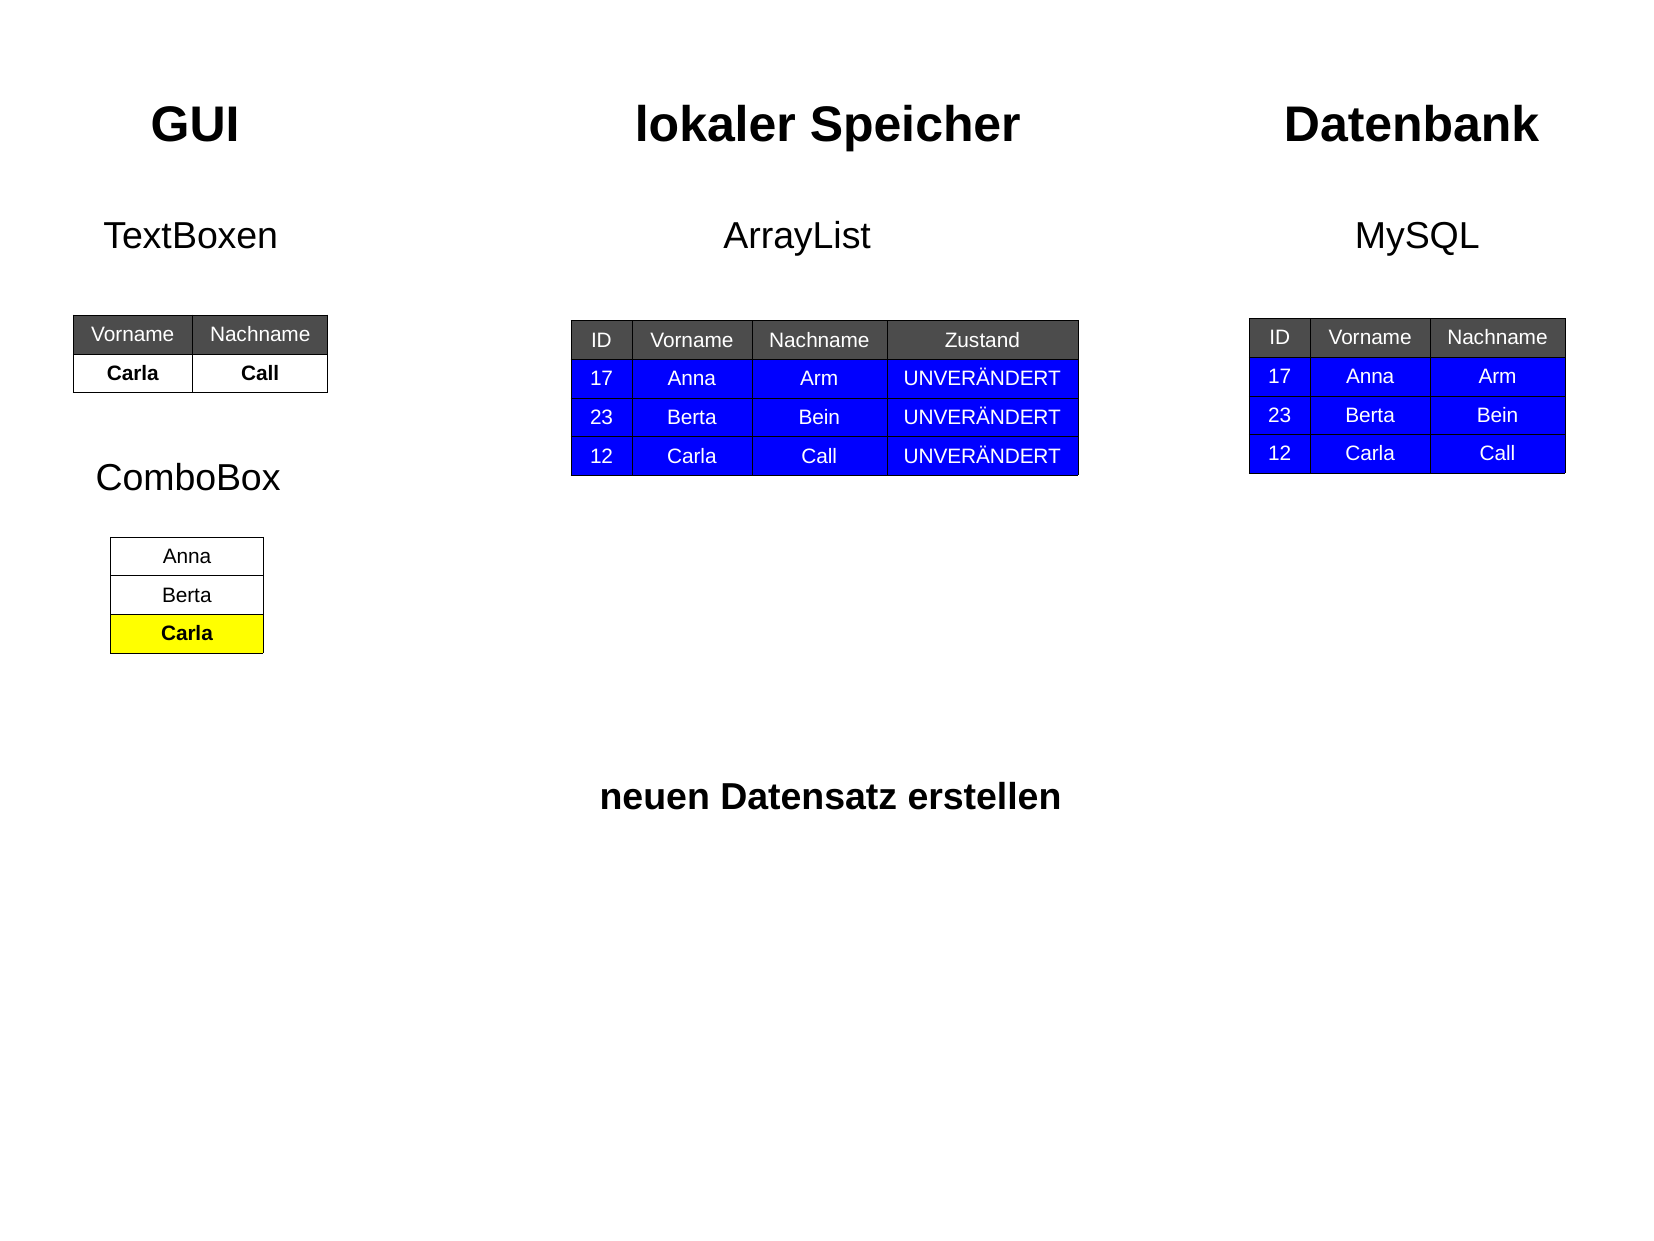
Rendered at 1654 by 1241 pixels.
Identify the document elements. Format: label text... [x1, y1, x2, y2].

table_cell Arm [1431, 358, 1565, 396]
table_cell Berta [1311, 397, 1430, 434]
table_cell Call [193, 355, 327, 392]
table_cell UNVERÄNDERT [888, 437, 1078, 475]
table_cell Anna [633, 360, 752, 398]
table_cell 23 [572, 399, 632, 436]
table_cell Carla [111, 615, 263, 653]
text_box neuen Datensatz erstellen [584, 767, 1077, 826]
table_cell Berta [111, 576, 263, 614]
table_header Nachname [1431, 319, 1565, 357]
table_cell 17 [1250, 358, 1310, 396]
table_cell Carla [633, 437, 752, 475]
text_box Datenbank [1269, 88, 1555, 161]
table_header Vorname [633, 321, 752, 359]
table_header Anna [111, 538, 263, 575]
table_cell Arm [753, 360, 887, 398]
table_cell UNVERÄNDERT [888, 399, 1078, 436]
table_header Vorname [1311, 319, 1430, 357]
table_cell 17 [572, 360, 632, 398]
text_box TextBoxen [88, 206, 293, 264]
table_cell Call [753, 437, 887, 475]
table_cell Call [1431, 435, 1565, 473]
table_cell 12 [572, 437, 632, 475]
table_header Vorname [74, 316, 192, 354]
table_header Nachname [753, 321, 887, 359]
table_cell Bein [1431, 397, 1565, 434]
table_cell Carla [1311, 435, 1430, 473]
text_box lokaler Speicher [620, 88, 1037, 161]
table_cell 23 [1250, 397, 1310, 434]
table_header ID [1250, 319, 1310, 357]
table_cell UNVERÄNDERT [888, 360, 1078, 398]
text_box GUI [135, 88, 255, 161]
table_cell Berta [633, 399, 752, 436]
table_cell 12 [1250, 435, 1310, 473]
text_box ComboBox [80, 448, 296, 506]
table_cell Anna [1311, 358, 1430, 396]
text_box ArrayList [708, 206, 886, 264]
text_box MySQL [1340, 206, 1495, 264]
table_header Nachname [193, 316, 327, 354]
table_header Zustand [888, 321, 1078, 359]
table_header ID [572, 321, 632, 359]
table_cell Bein [753, 399, 887, 436]
table_cell Carla [74, 355, 192, 392]
